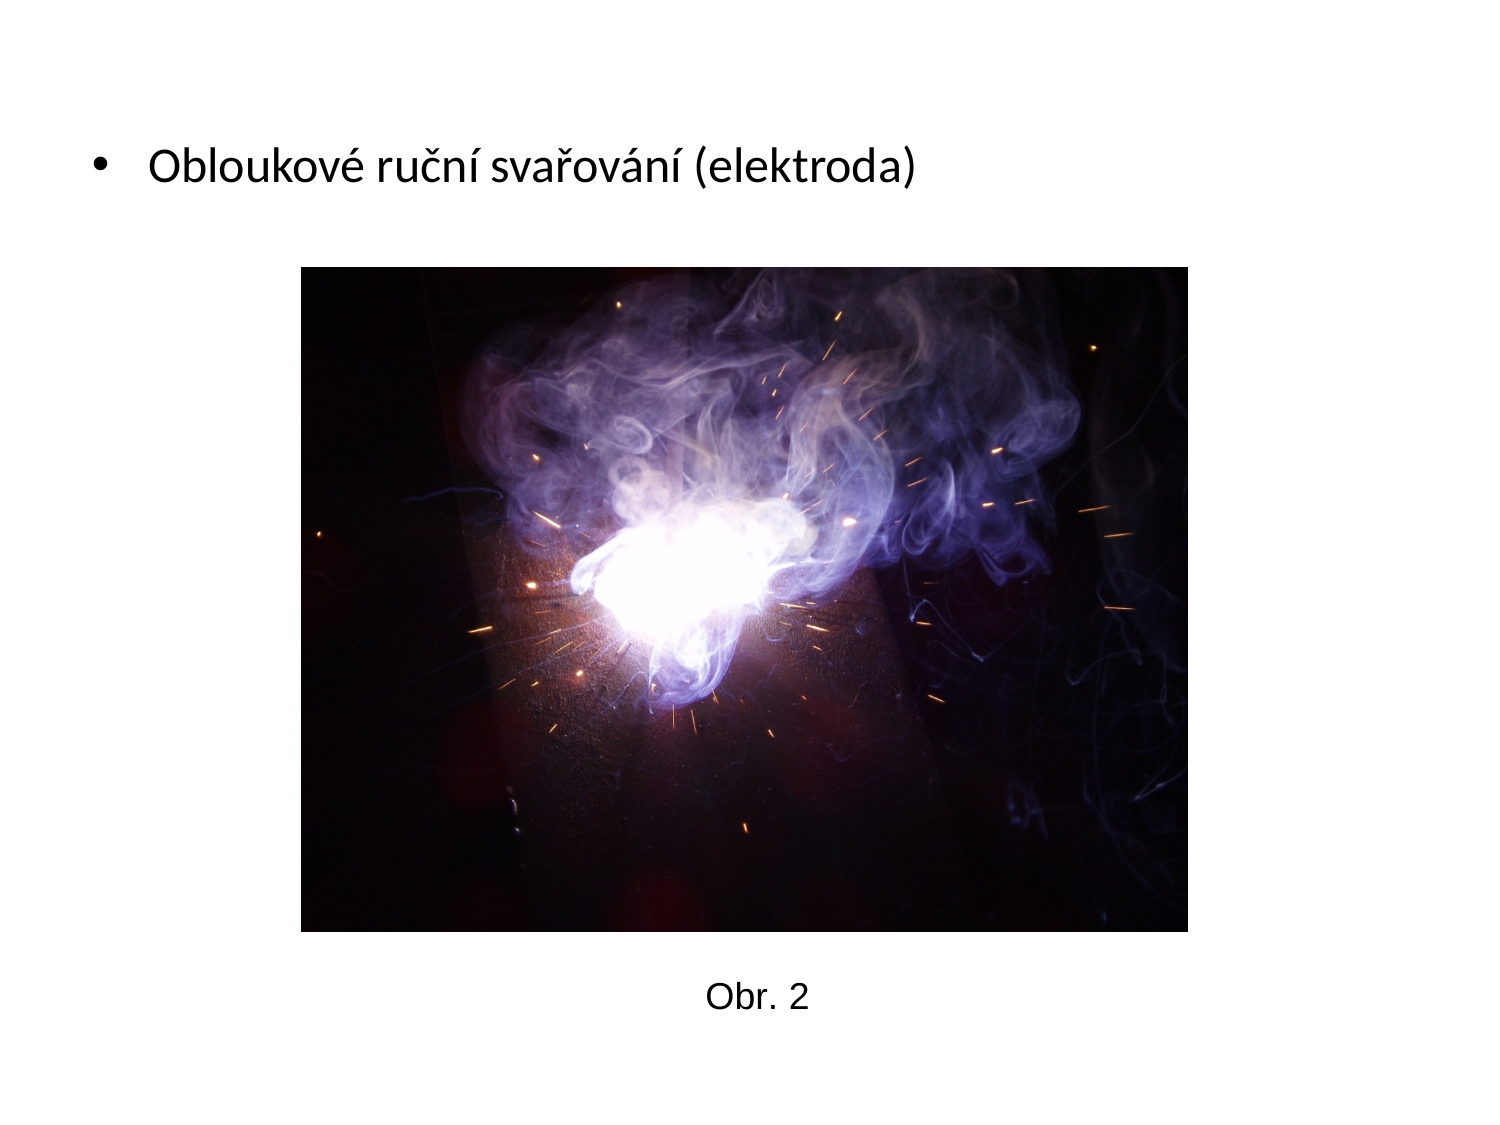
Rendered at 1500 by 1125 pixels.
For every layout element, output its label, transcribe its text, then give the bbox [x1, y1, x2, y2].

title [75, 45, 1426, 233]
picture [301, 267, 1188, 932]
text_box Obr. 2 [690, 964, 825, 1025]
list Obloukové ruční svařování (elektroda) [76, 125, 1427, 868]
